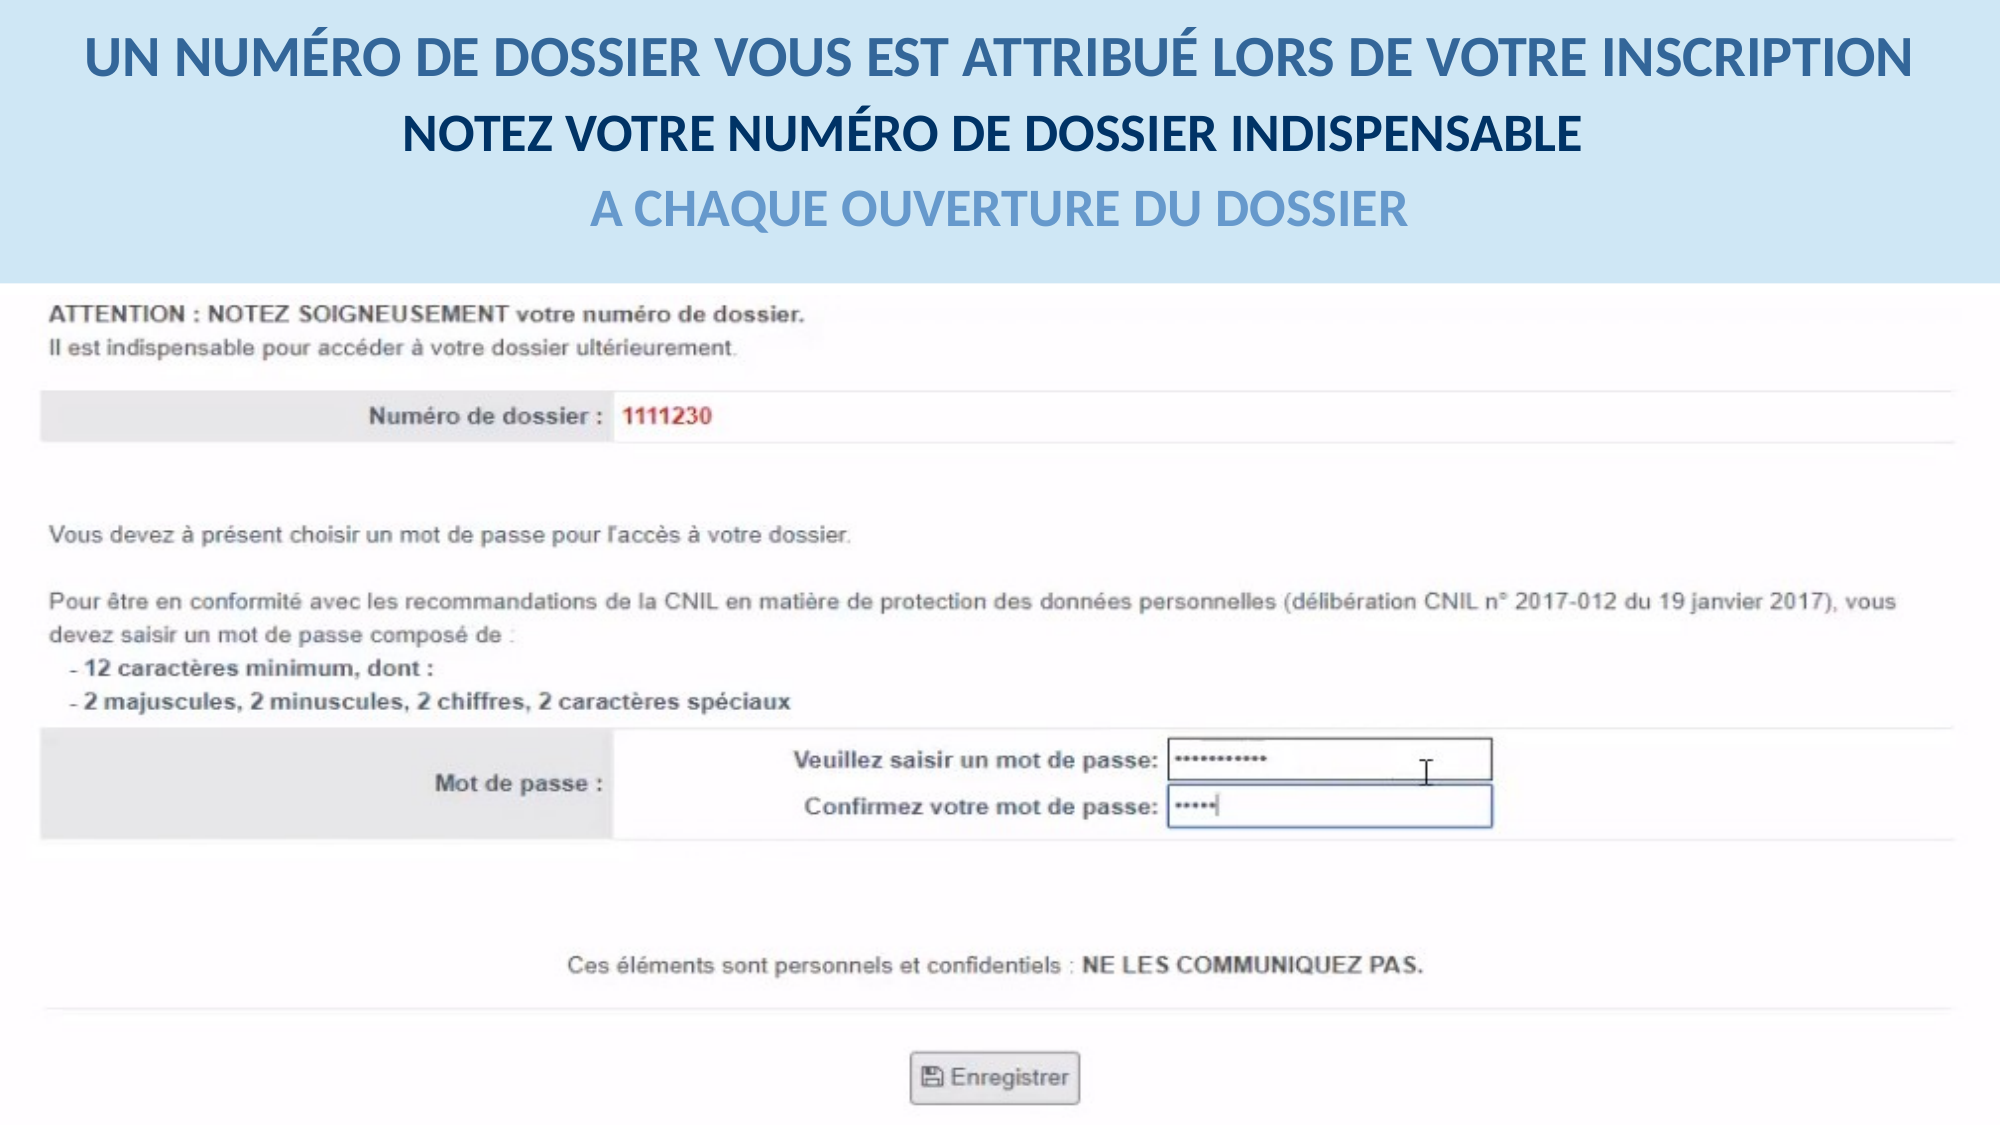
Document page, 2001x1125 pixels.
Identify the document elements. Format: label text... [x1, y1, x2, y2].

picture [0, 295, 2000, 1125]
title UN NUMÉRO DE DOSSIER VOUS EST ATTRIBUÉ LORS DE VOTRE INSCRIPTION NOTEZ VOTRE NUMÉRO DE DOSSIER INDISPENSABLE A CHAQUE OUVERTURE DU DOSSIER [0, 0, 2000, 284]
